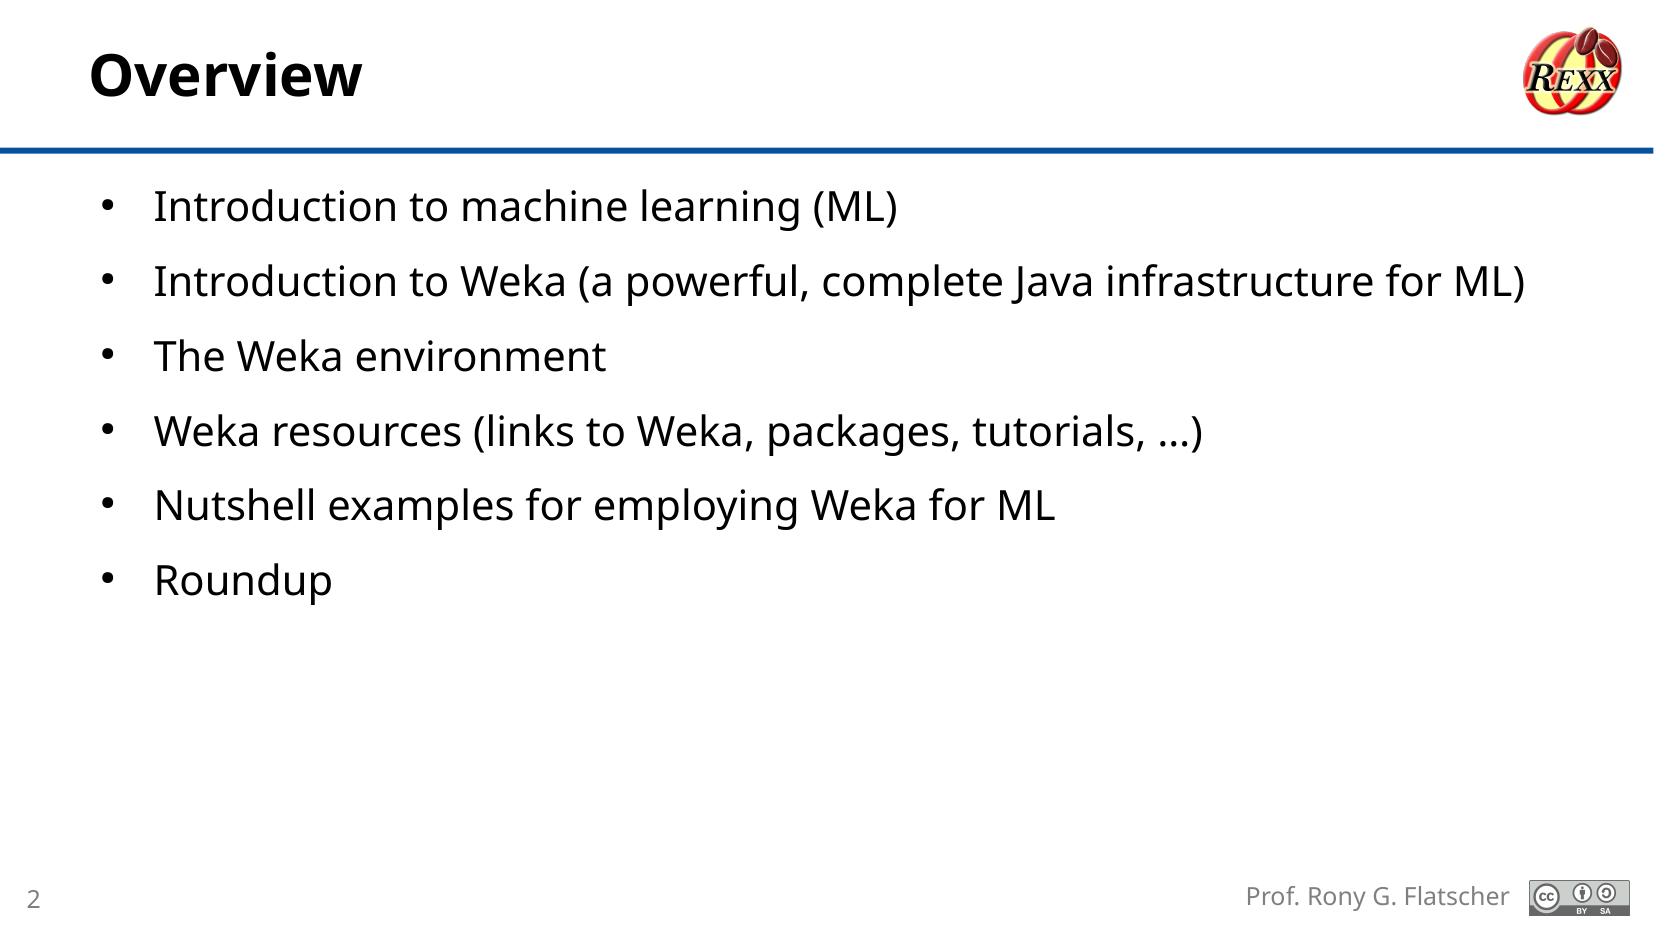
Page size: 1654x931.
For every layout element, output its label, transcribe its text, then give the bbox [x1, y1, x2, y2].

list Introduction to machine learning (ML) Introduction to Weka (a powerful, complete Java infrastructure for ML) The Weka environment Weka resources (links to Weka, packages, tutorials, …) Nutshell examples for employing Weka for ML Roundup [82, 177, 1631, 857]
title Overview [29, 0, 1654, 148]
